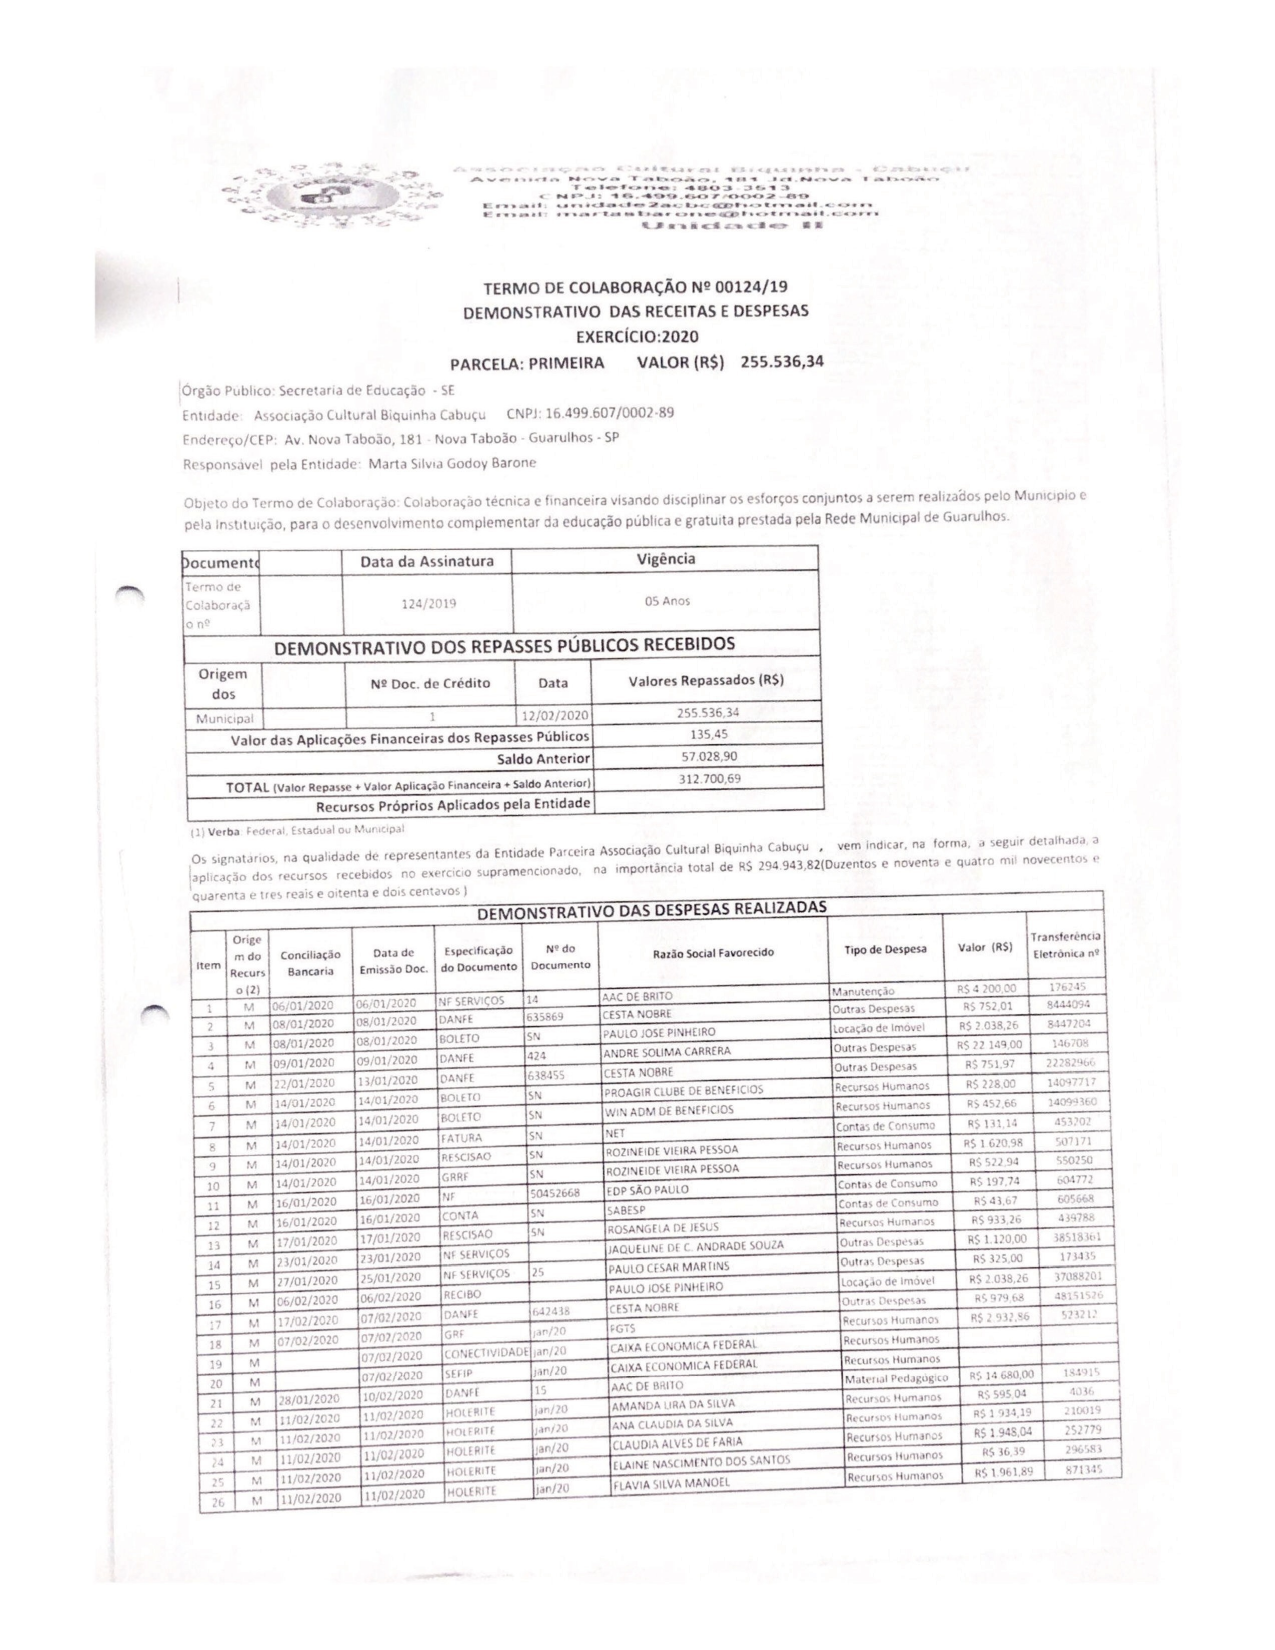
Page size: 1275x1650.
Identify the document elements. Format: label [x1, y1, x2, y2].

text_box [0, 0, 1275, 1650]
